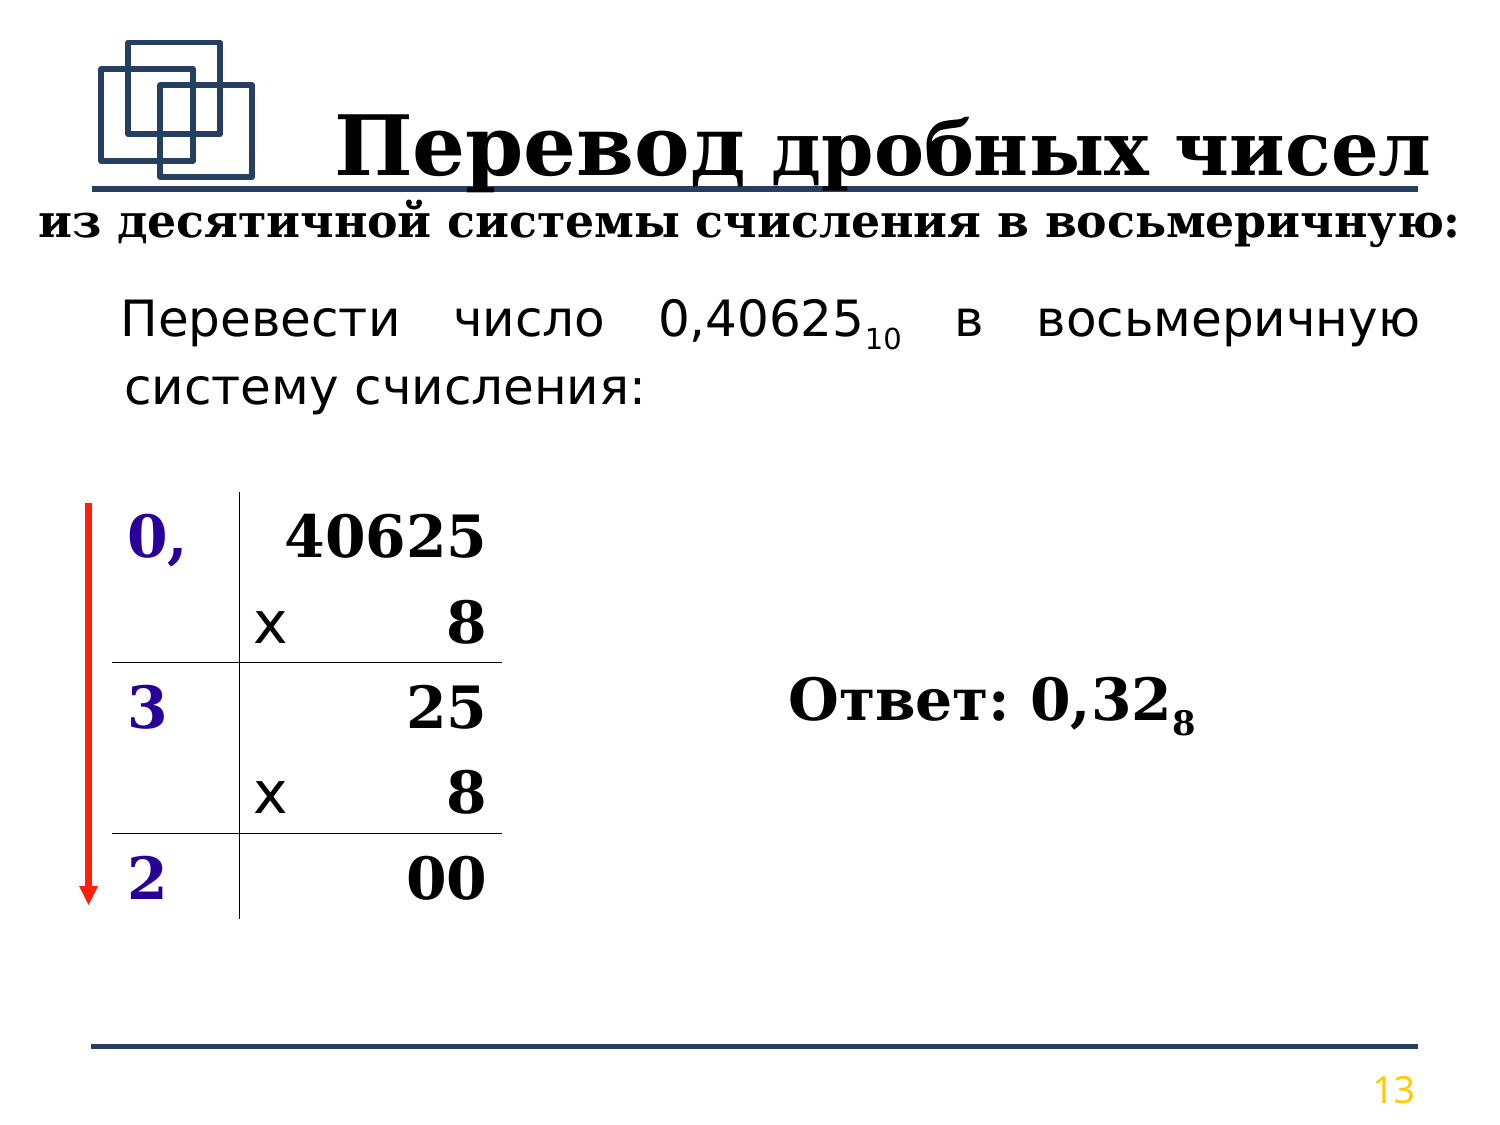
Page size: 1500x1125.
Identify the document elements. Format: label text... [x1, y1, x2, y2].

text_box Ответ: 0,328 [773, 654, 1459, 750]
table_cell 2 [112, 834, 239, 919]
table_cell 8 [306, 748, 502, 833]
text_box Перевести число 0,4062510 в восьмеричную систему счисления: [53, 290, 1436, 1047]
table_cell х [240, 577, 344, 662]
table_header 40625 [240, 492, 502, 577]
table_cell 3 [112, 663, 239, 833]
table_header 0, [112, 492, 239, 662]
table_cell х [240, 748, 306, 833]
table_cell 00 [240, 834, 502, 919]
title Перевод дробных чисел из десятичной системы счисления в восьмеричную: [0, 49, 1477, 290]
table_cell 8 [344, 577, 502, 662]
table_cell 25 [240, 663, 502, 748]
